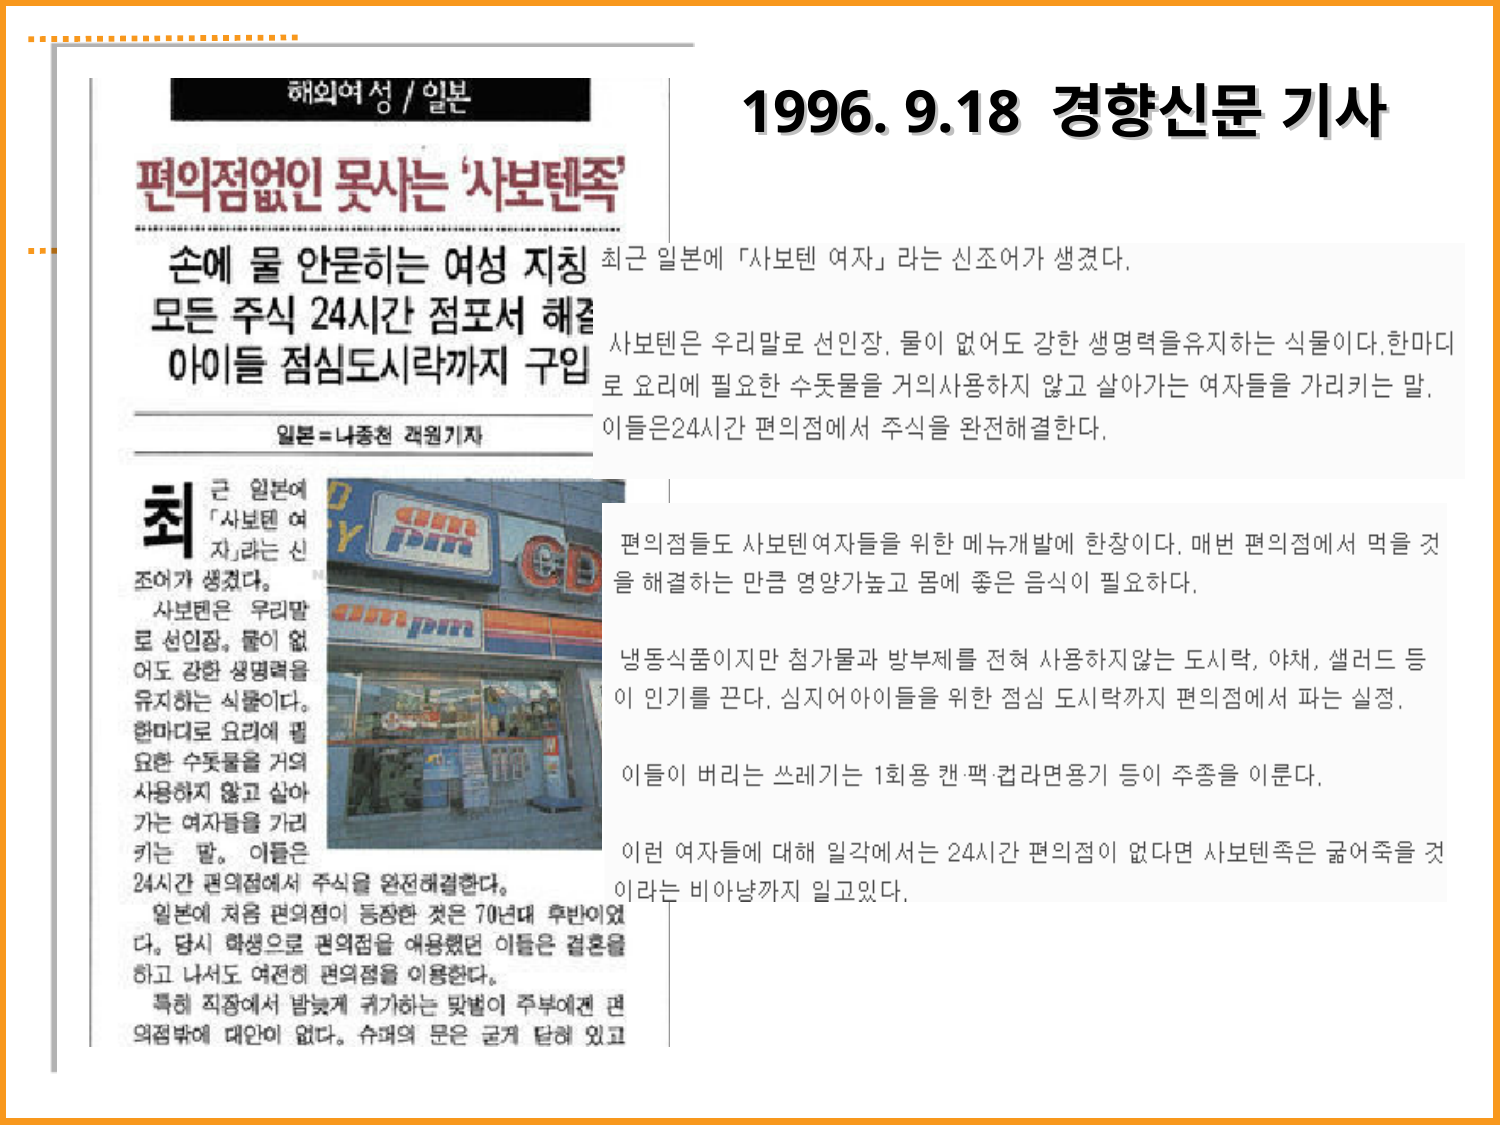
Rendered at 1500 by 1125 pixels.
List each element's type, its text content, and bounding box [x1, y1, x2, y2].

text_box 1996. 9.18 경향신문 기사 [725, 66, 1419, 153]
picture [88, 78, 1465, 1047]
